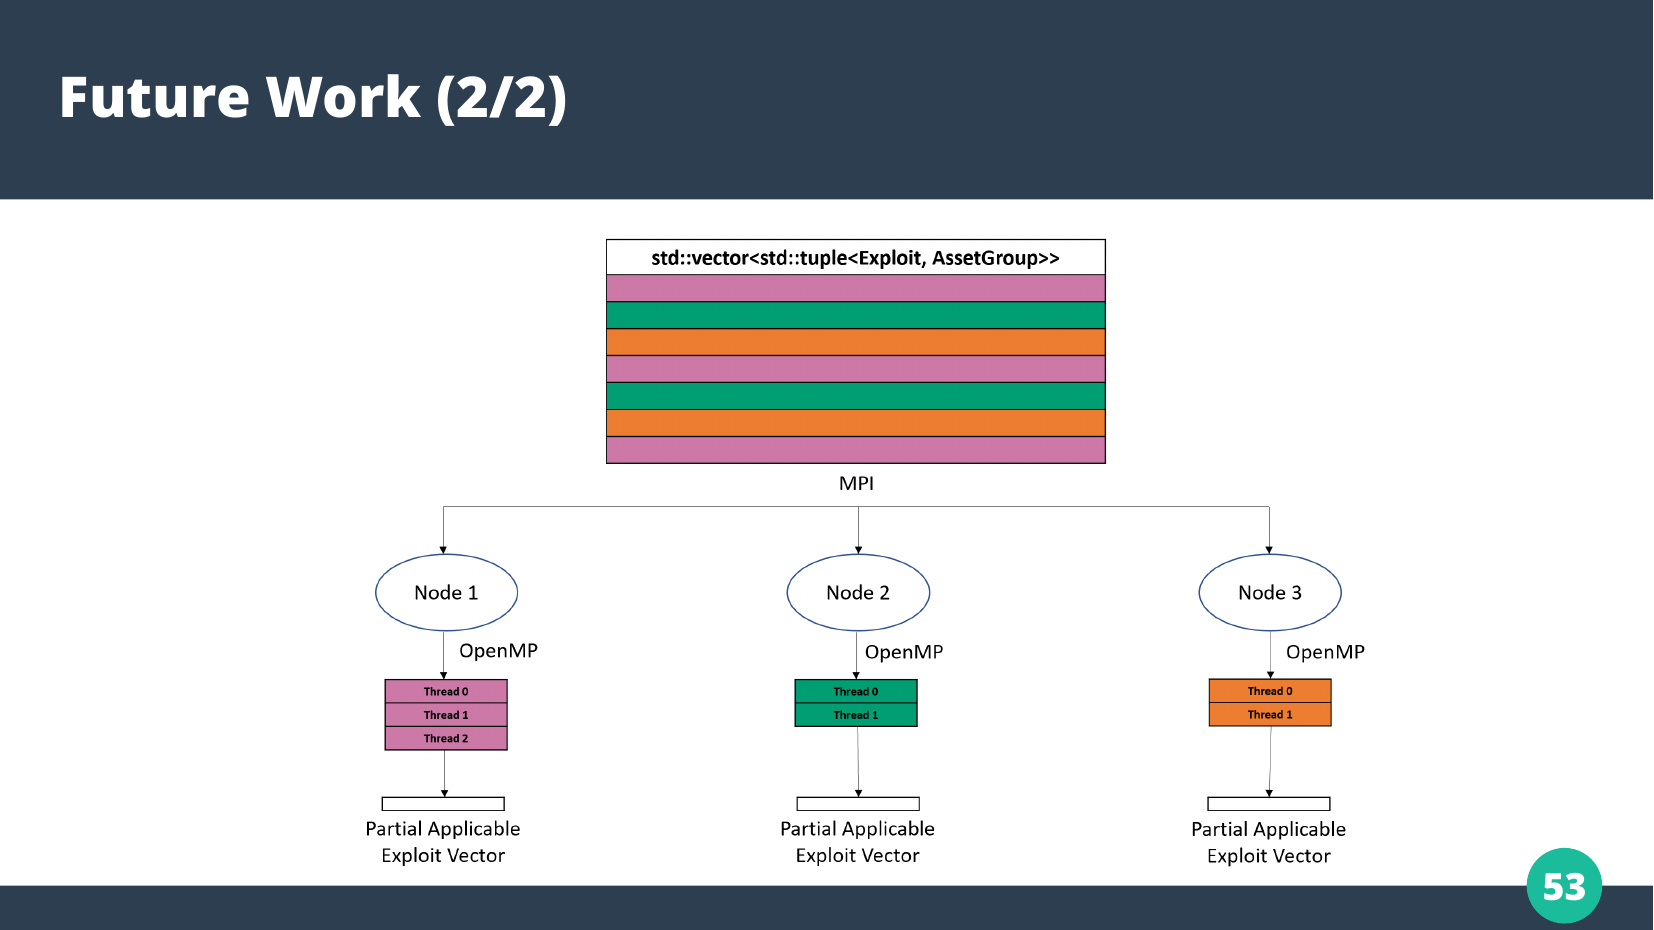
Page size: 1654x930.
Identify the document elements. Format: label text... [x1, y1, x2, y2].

title Future Work (2/2) [58, 36, 1594, 155]
picture [300, 224, 1421, 872]
